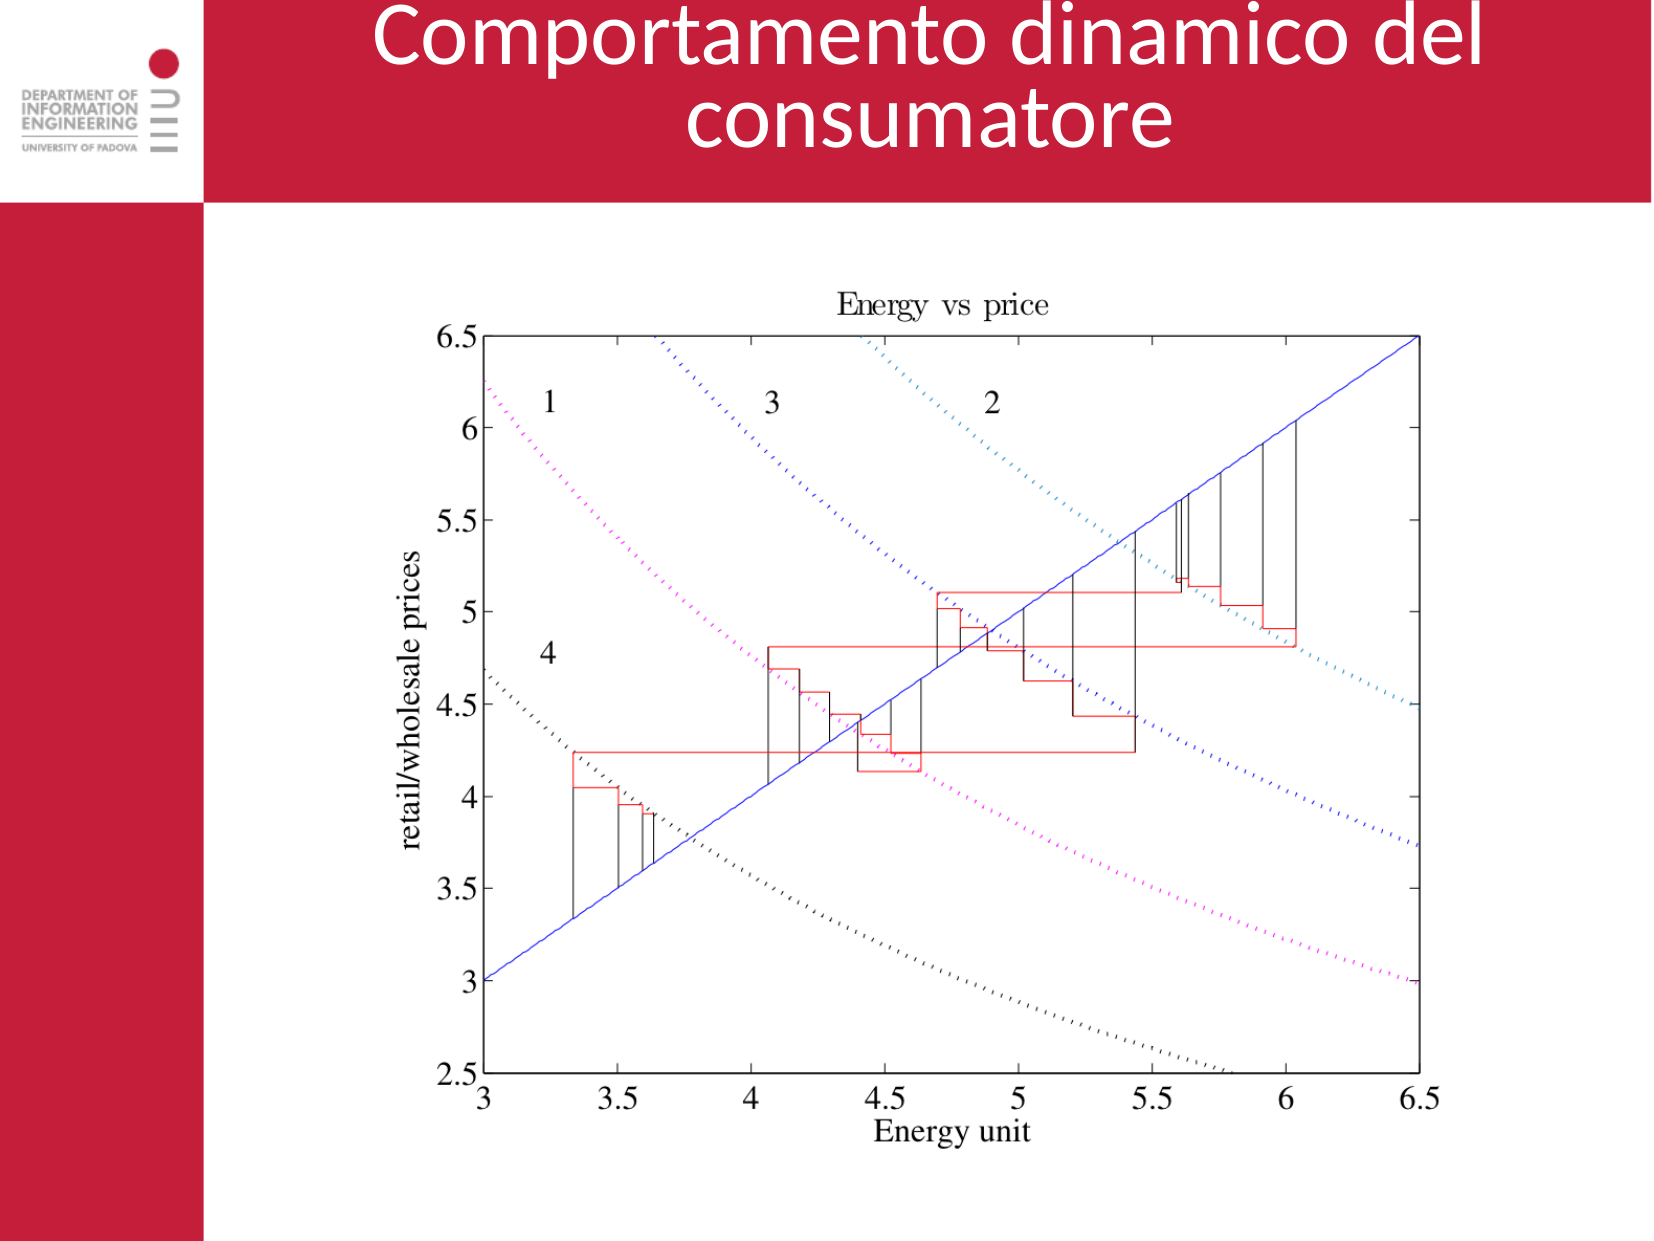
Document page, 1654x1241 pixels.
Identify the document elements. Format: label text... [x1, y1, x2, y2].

picture [0, 0, 1654, 1241]
text_box consumatore [206, 70, 1654, 198]
text_box Comportamento dinamico del [206, 0, 1654, 70]
